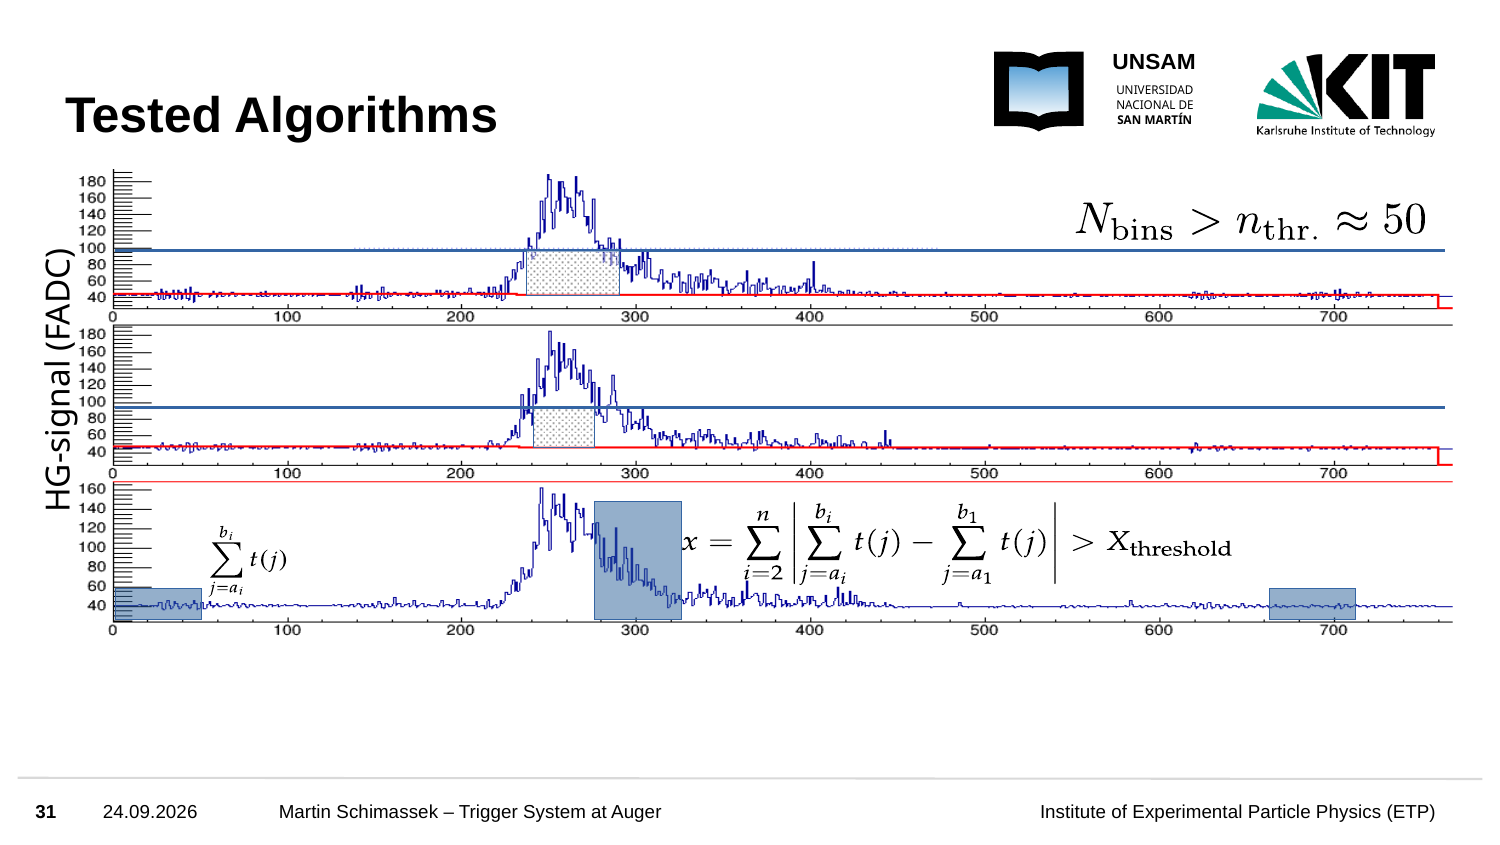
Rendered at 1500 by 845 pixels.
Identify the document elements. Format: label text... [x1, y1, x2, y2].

slide_number 01.11.2021 [102, 778, 272, 844]
text_box [1269, 588, 1356, 620]
title Tested Algorithms [64, 48, 1192, 144]
slide_number <number> [35, 778, 89, 844]
text_box [526, 250, 620, 296]
text_box HG-signal (FADC) [26, 208, 115, 528]
text_box [594, 501, 682, 620]
text_box [533, 408, 595, 448]
picture [1257, 54, 1435, 137]
text_box [115, 588, 202, 620]
picture [63, 169, 1457, 636]
